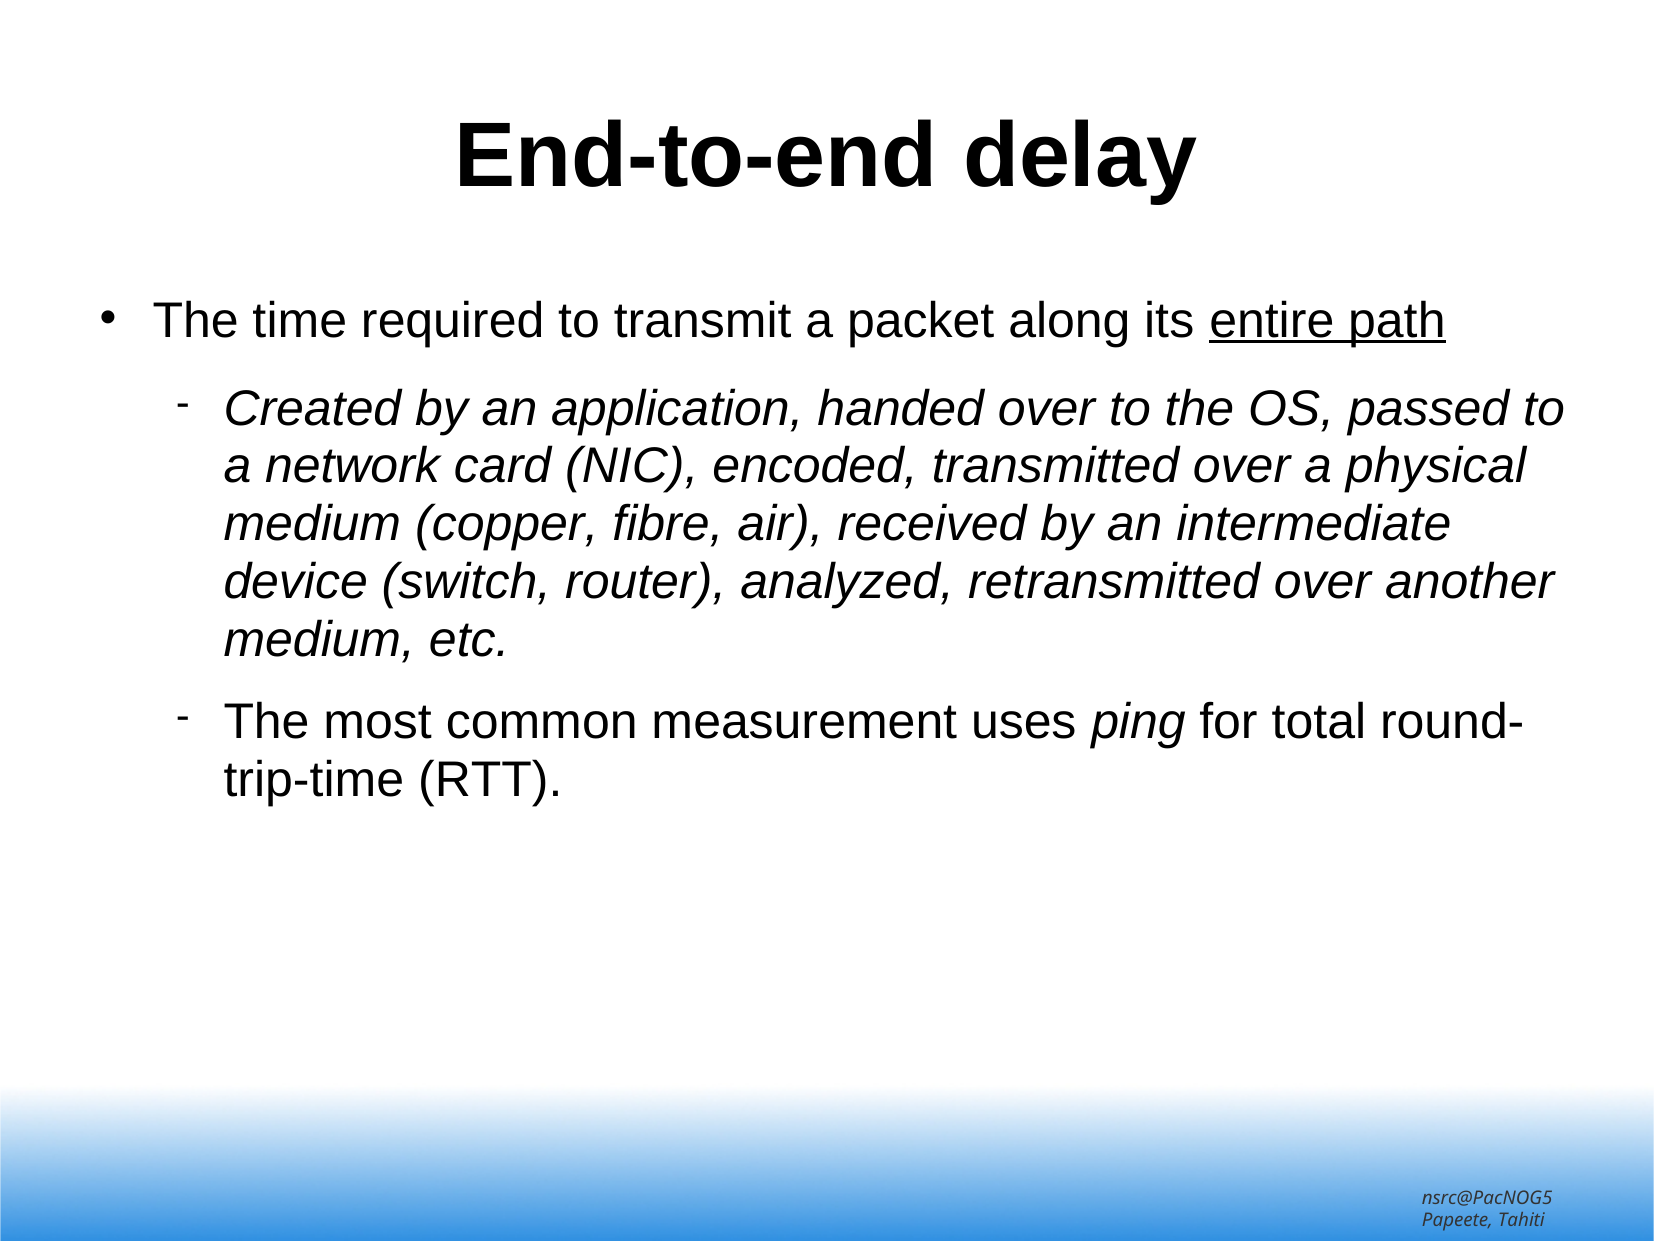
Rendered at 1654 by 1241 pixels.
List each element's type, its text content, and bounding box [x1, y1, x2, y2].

picture [0, 1083, 1654, 1241]
title End-to-end delay [82, 49, 1571, 257]
list The time required to transmit a packet along its entire path Created by an application, handed over to the OS, passed to a network card (NIC), encoded, transmitted over a physical medium (copper, fibre, air), received by an intermediate device (switch, router), analyzed, retransmitted over another medium, etc. The most common measurement uses ping for total round-trip-time (RTT). [82, 290, 1571, 1109]
